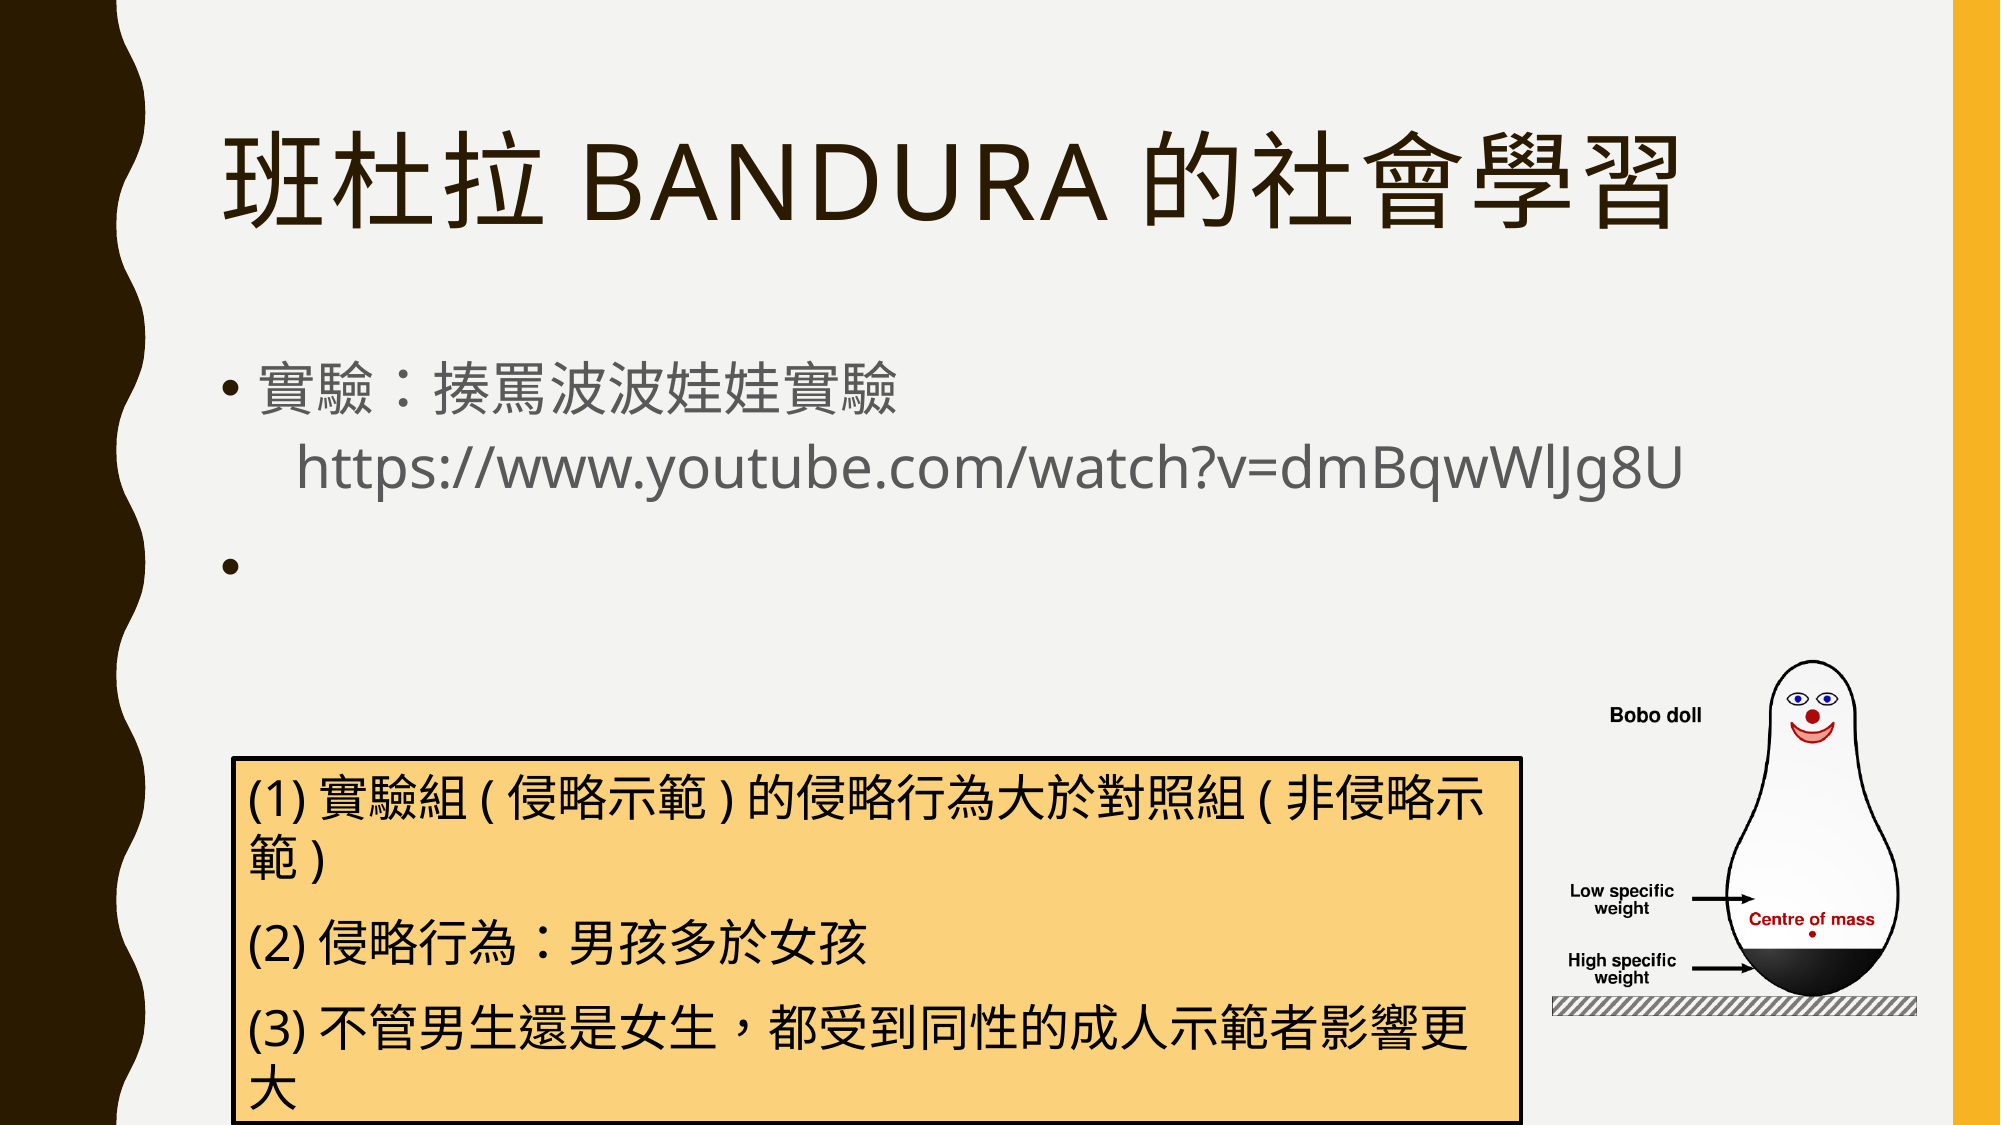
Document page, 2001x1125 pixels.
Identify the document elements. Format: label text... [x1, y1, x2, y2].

title 班杜拉Bandura的社會學習 [205, 121, 1876, 338]
list 實驗：揍罵波波娃娃實驗https://www.youtube.com/watch?v=dmBqwWlJg8U [205, 338, 1876, 1004]
text_box (1)實驗組(侵略示範)的侵略行為大於對照組(非侵略示範) (2)侵略行為：男孩多於女孩 (3)不管男生還是女生，都受到同性的成人示範者影響更大 [233, 758, 1522, 1007]
picture [1552, 651, 1917, 1016]
